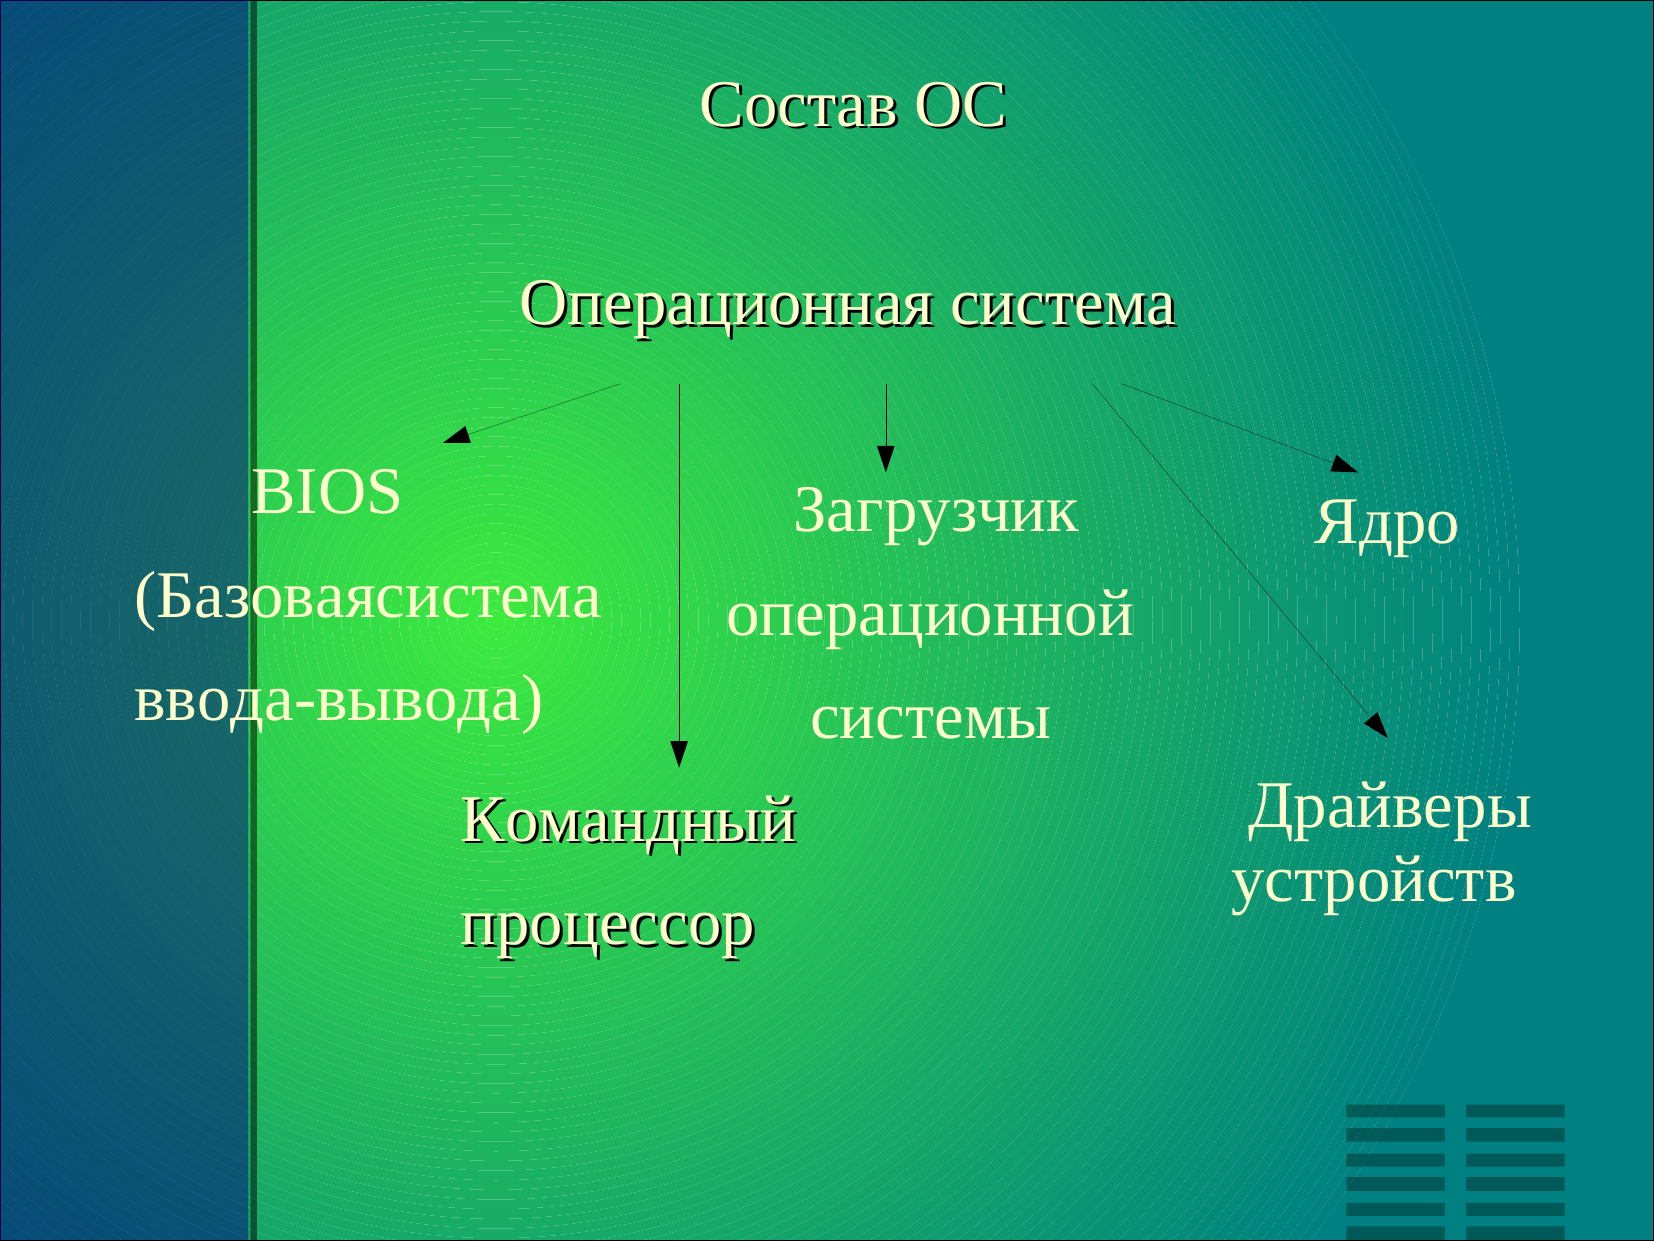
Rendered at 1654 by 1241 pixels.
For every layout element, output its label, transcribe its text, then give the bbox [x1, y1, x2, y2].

list BIOS (Базоваясистема ввода-вывода) [134, 454, 650, 827]
list Командный процессор [460, 781, 916, 1241]
list Загрузчик операционной системы [726, 472, 1182, 846]
list Операционная система [519, 264, 1329, 781]
title Состав ОС [147, 0, 1560, 208]
list Драйверы устройств [1181, 767, 1636, 1141]
list Ядро [1181, 483, 1636, 767]
list Операционная система [916, 846, 1181, 1063]
